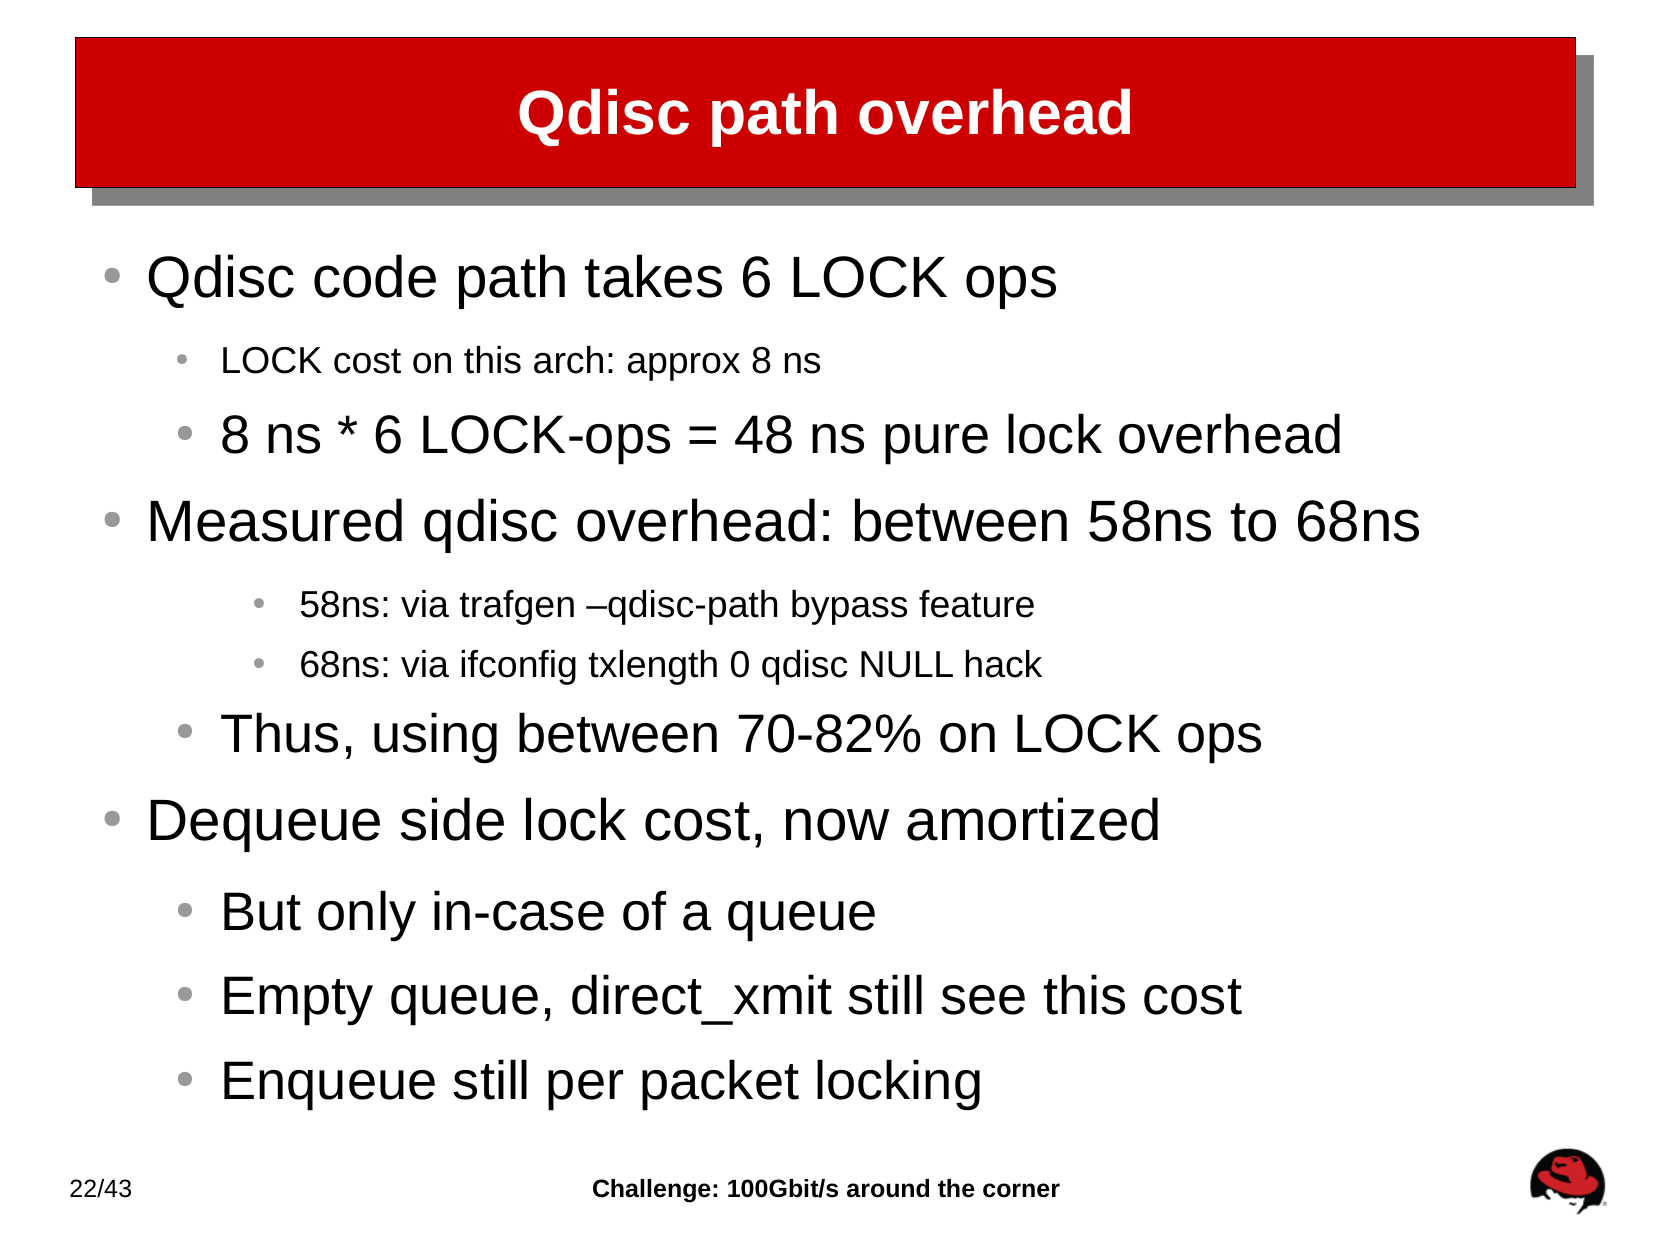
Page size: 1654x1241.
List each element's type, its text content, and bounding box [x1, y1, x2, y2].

title Qdisc path overhead [82, 37, 1571, 188]
picture [1529, 1146, 1613, 1224]
list Qdisc code path takes 6 LOCK ops LOCK cost on this arch: approx 8 ns 8 ns * 6 LOCK-ops = 48 ns pure lock overhead Measured qdisc overhead: between 58ns to 68ns 58ns: via trafgen –qdisc-path bypass feature 68ns: via ifconfig txlength 0 qdisc NULL hack Thus, using between 70-82% on LOCK ops Dequeue side lock cost, now amortized But only in-case of a queue Empty queue, direct_xmit still see this cost Enqueue still per packet locking [86, 244, 1576, 1195]
